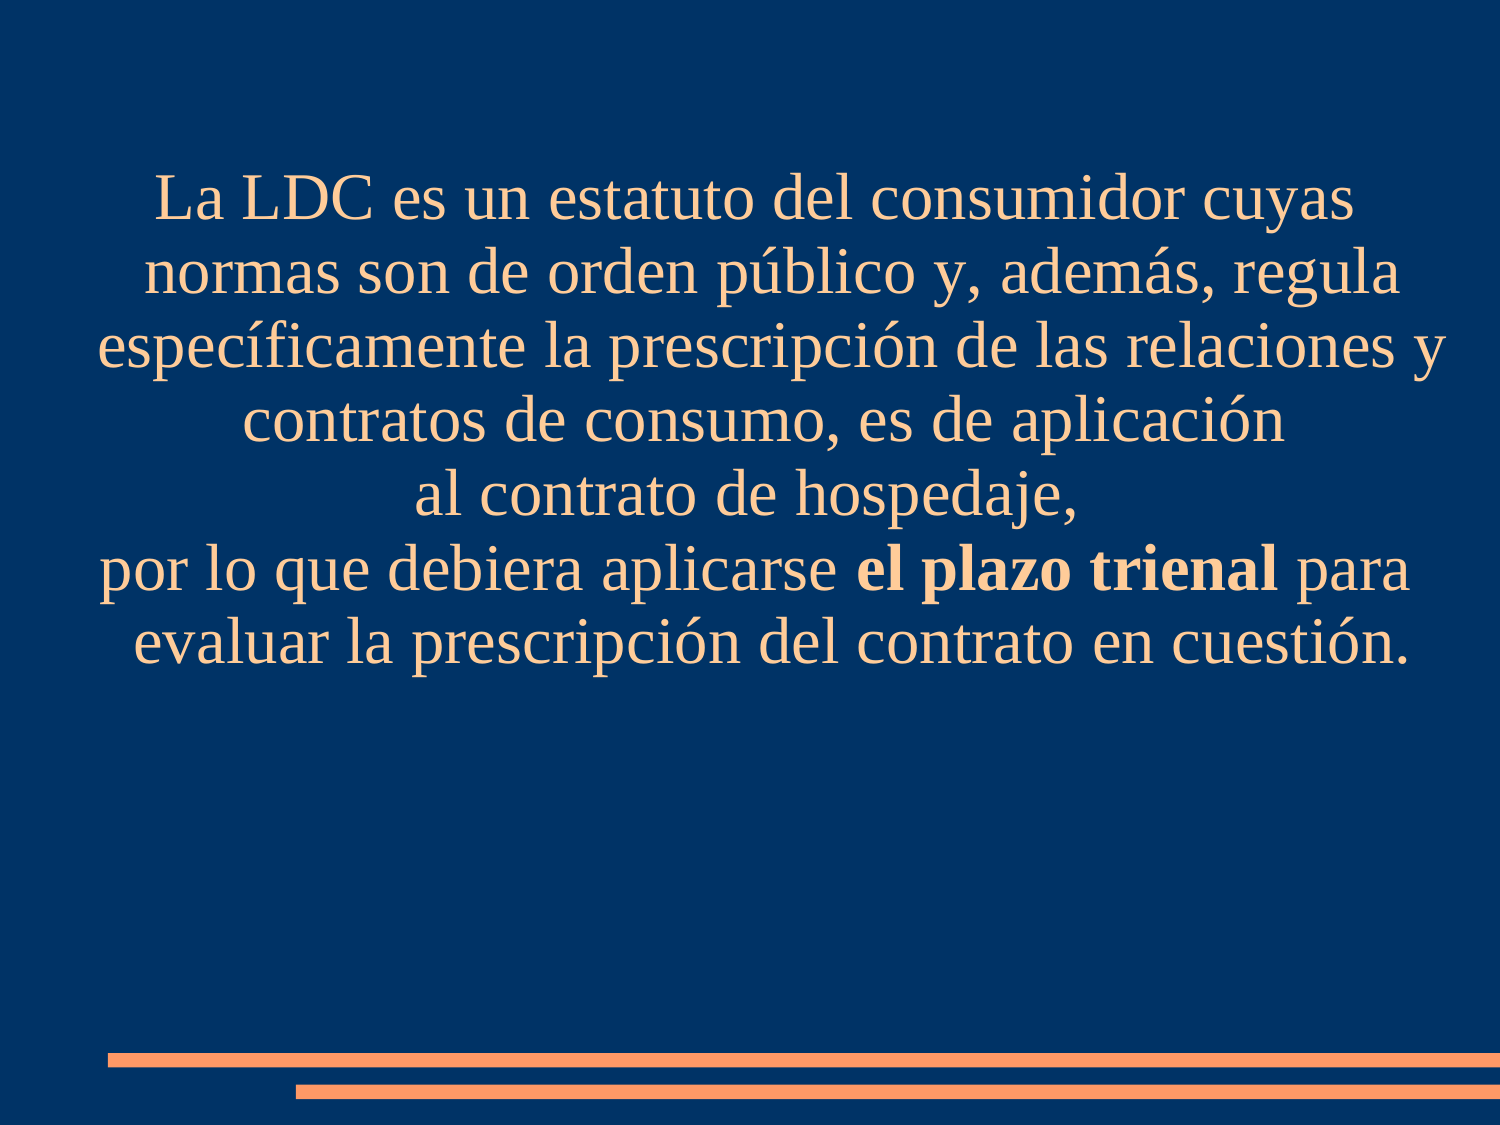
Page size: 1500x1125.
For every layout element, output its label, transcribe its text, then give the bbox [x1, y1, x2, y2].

subtitle La LDC es un estatuto del consumidor cuyas normas son de orden público y, además, regula específicamente la prescripción de las relaciones y contratos de consumo, es de aplicación al contrato de hospedaje, por lo que debiera aplicarse el plazo trienal para evaluar la prescripción del contrato en cuestión. [59, 35, 1453, 804]
